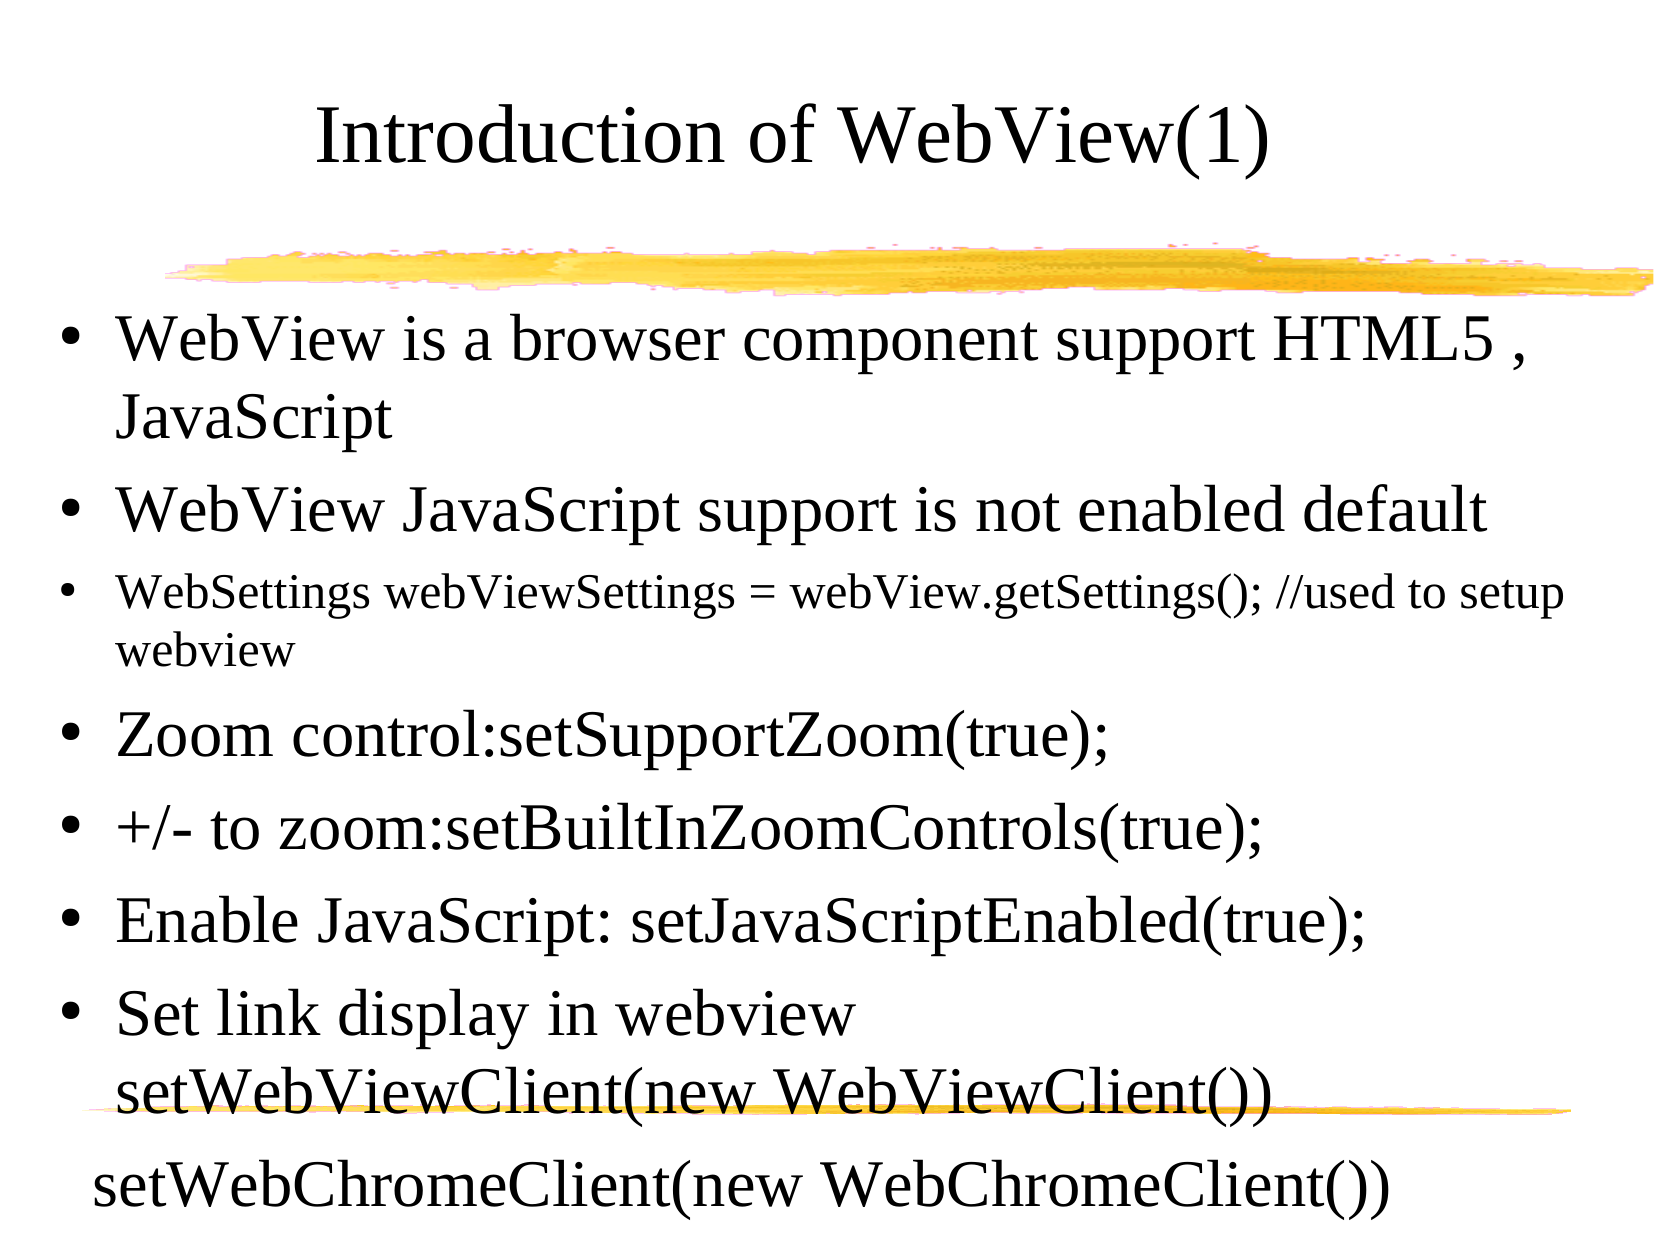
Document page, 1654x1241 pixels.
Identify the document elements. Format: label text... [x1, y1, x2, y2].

list WebView is a browser component support HTML5 , JavaScript WebView JavaScript support is not enabled default WebSettings webViewSettings = webView.getSettings(); //used to setup webview Zoom control:setSupportZoom(true); +/- to zoom:setBuiltInZoomControls(true); Enable JavaScript: setJavaScriptEnabled(true); Set link display in webview setWebViewClient(new WebViewClient()) setWebChromeClient(new WebChromeClient()) [58, 296, 1603, 1217]
title Introduction of WebView(1) [76, 28, 1482, 235]
picture [165, 237, 1654, 308]
